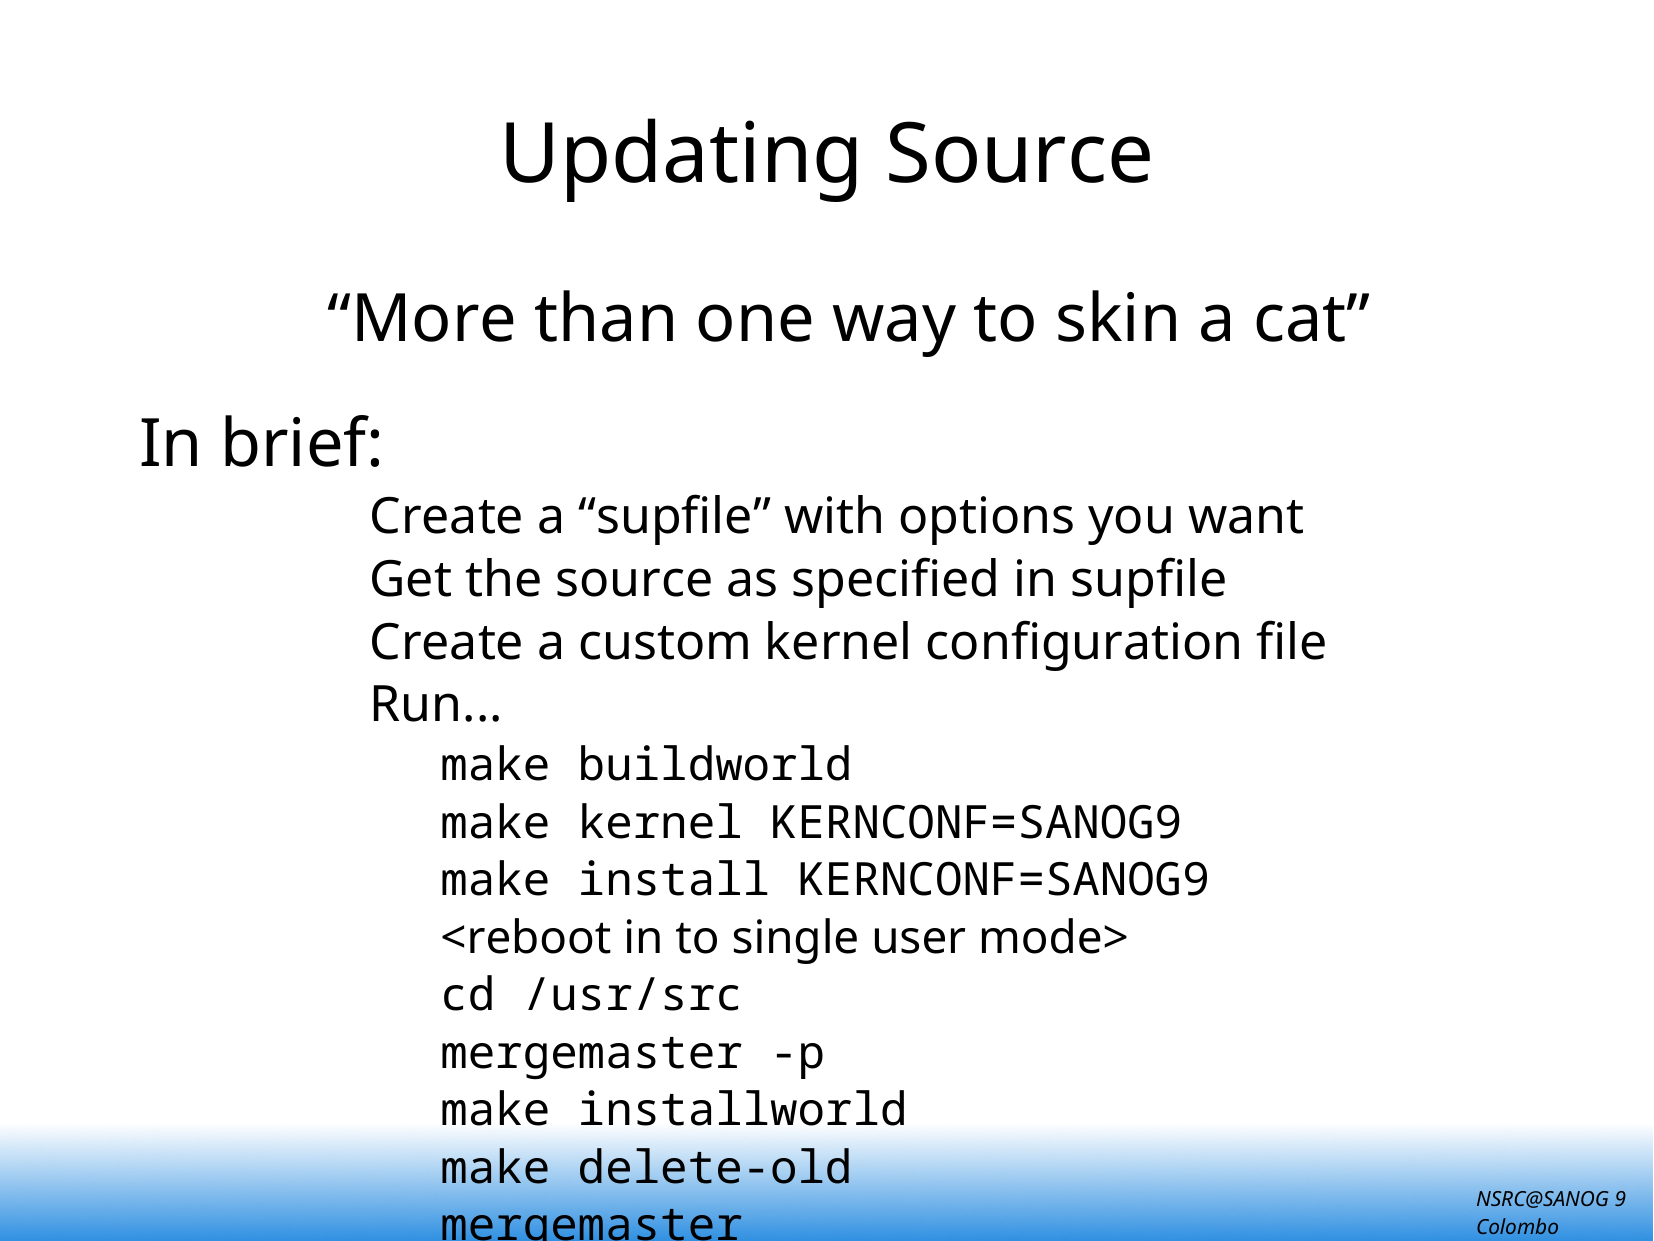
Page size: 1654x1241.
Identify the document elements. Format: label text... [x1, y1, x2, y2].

picture [0, 1122, 1653, 1241]
list “More than one way to skin a cat” In brief: Create a “supfile” with options you want Get the source as specified in supfile Create a custom kernel configuration file Run... make buildworld make kernel KERNCONF=SANOG9 make install KERNCONF=SANOG9 <reboot in to single user mode> cd /usr/src mergemaster -p make installworld make delete-old mergemaster <reboot> [121, 274, 1561, 1143]
title Updating Source [121, 46, 1534, 254]
picture [529, 1218, 542, 1237]
